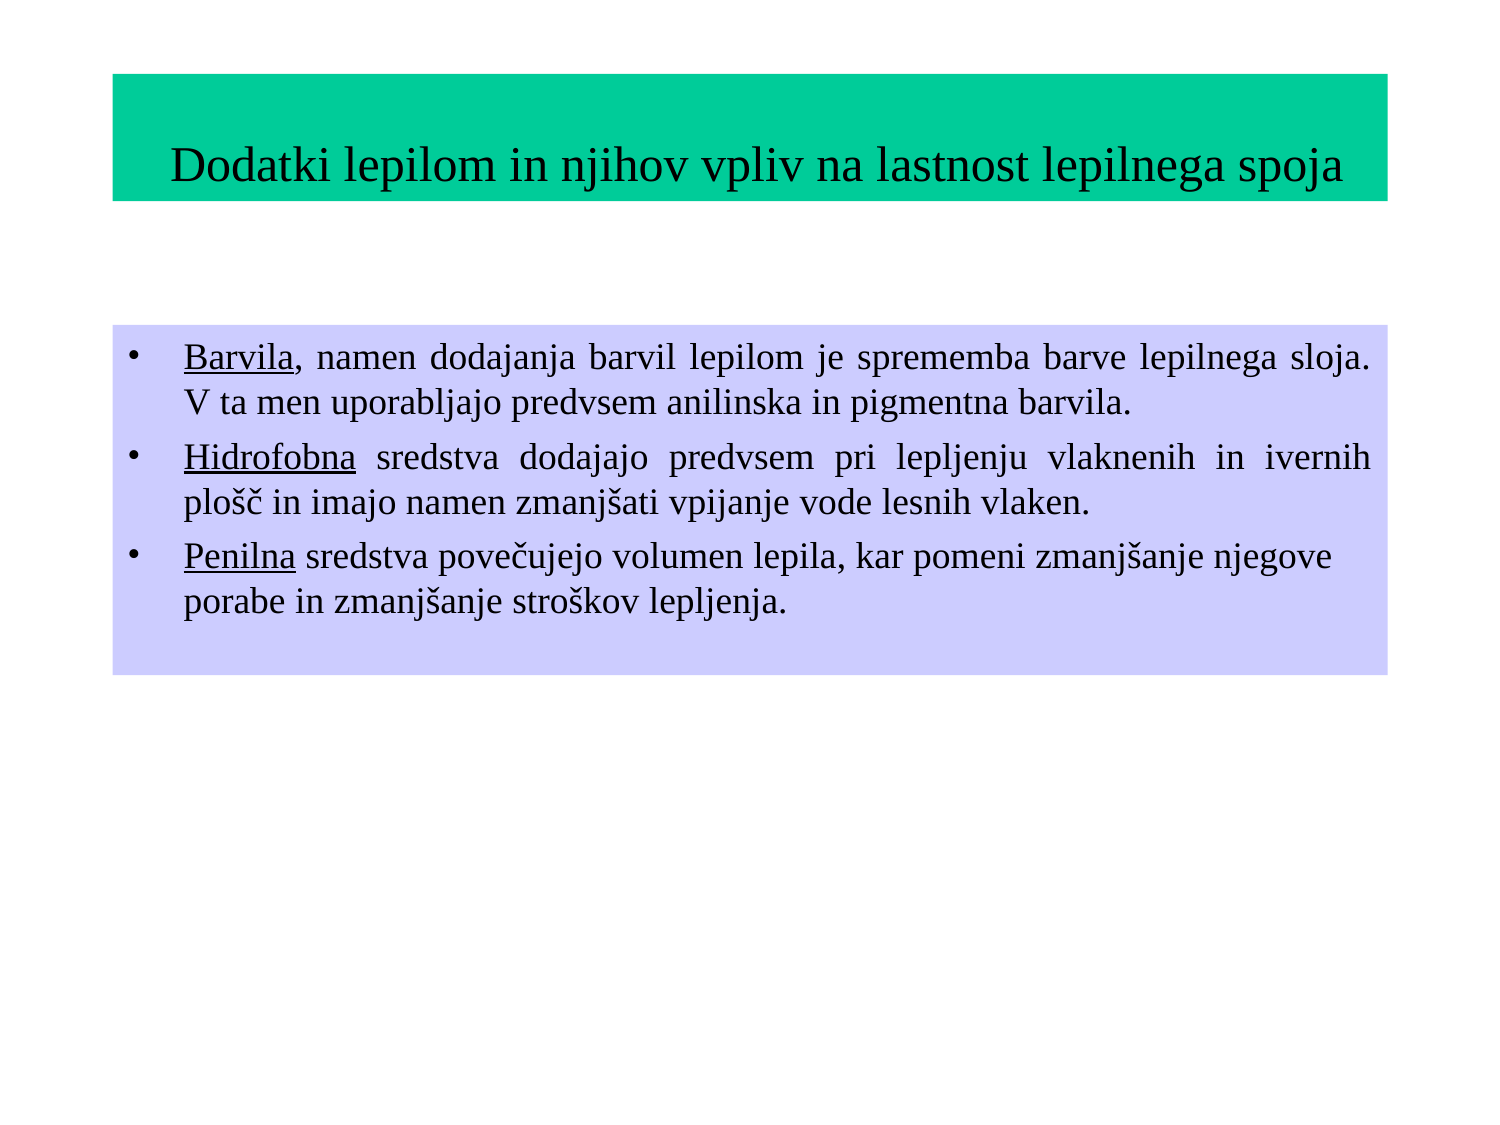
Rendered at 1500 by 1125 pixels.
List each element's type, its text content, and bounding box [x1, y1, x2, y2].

list Barvila, namen dodajanja barvil lepilom je sprememba barve lepilnega sloja. V ta men uporabljajo predvsem anilinska in pigmentna barvila. Hidrofobna sredstva dodajajo predvsem pri lepljenju vlaknenih in ivernih plošč in imajo namen zmanjšati vpijanje vode lesnih vlaken. Penilna sredstva povečujejo volumen lepila, kar pomeni zmanjšanje njegove porabe in zmanjšanje stroškov lepljenja. [112, 324, 1388, 676]
title Dodatki lepilom in njihov vpliv na lastnost lepilnega spoja [112, 73, 1388, 202]
